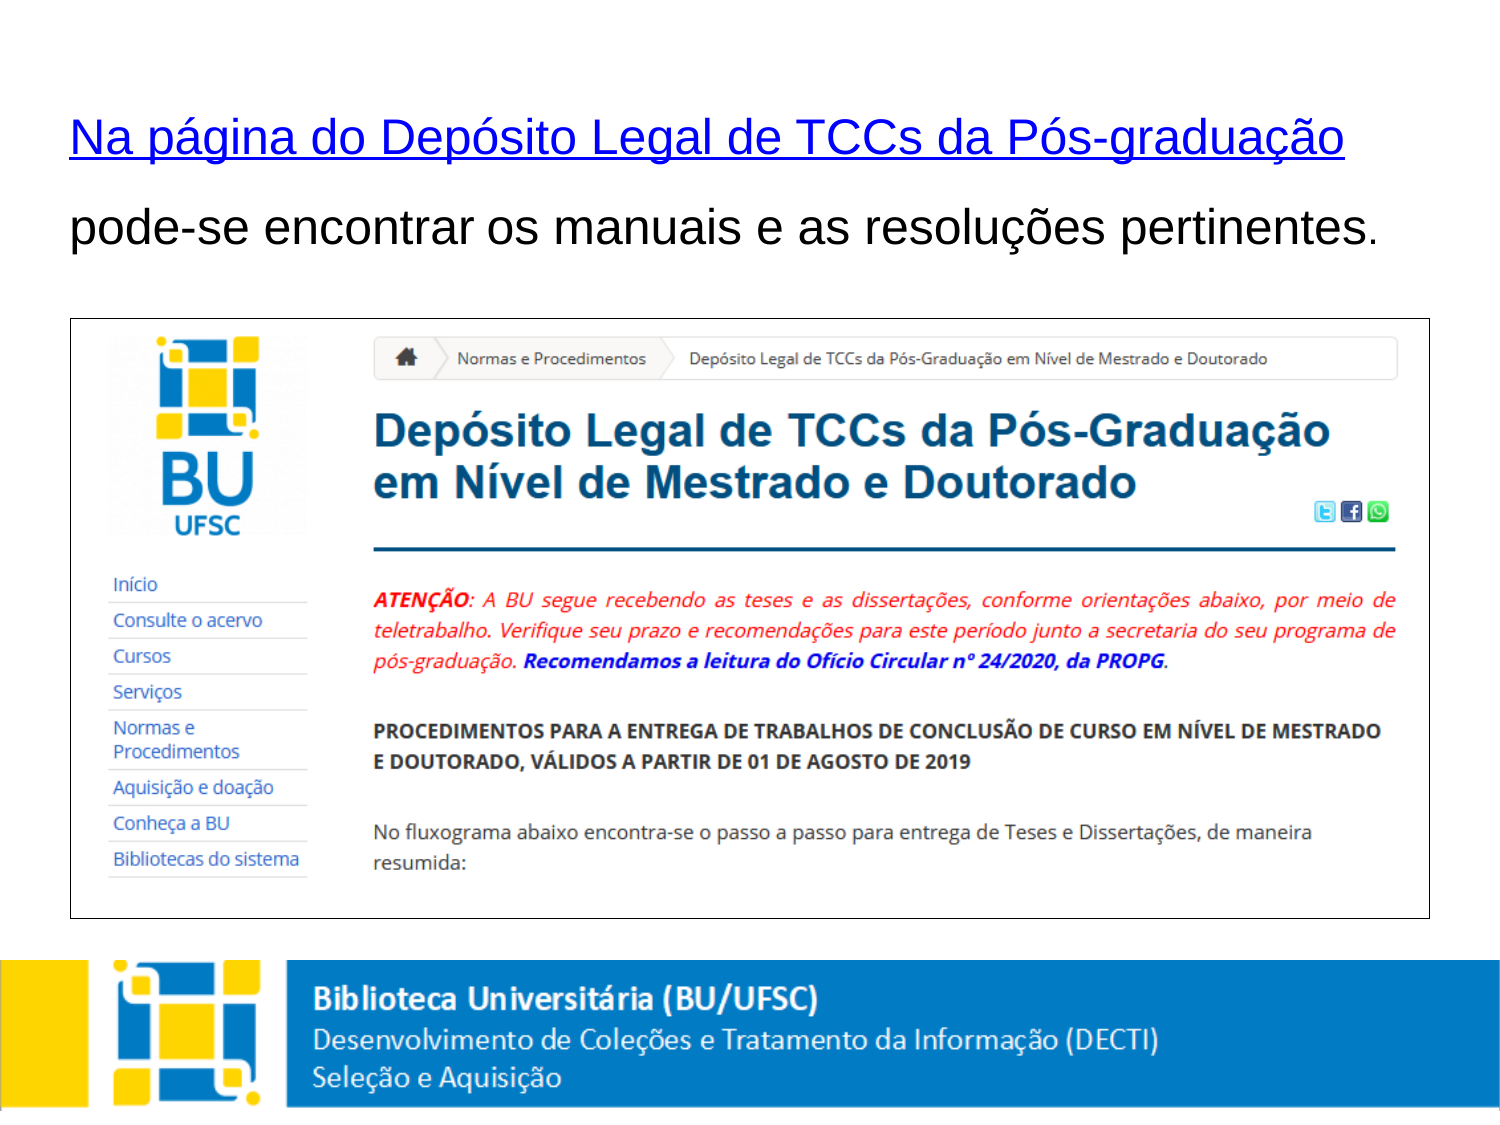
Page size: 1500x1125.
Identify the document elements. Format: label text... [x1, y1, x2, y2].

picture [70, 318, 1430, 919]
picture [0, 960, 1500, 1111]
text_box Na página do Depósito Legal de TCCs da Pós-graduação pode-se encontrar os manuais e as resoluções pertinentes. [54, 66, 1425, 151]
